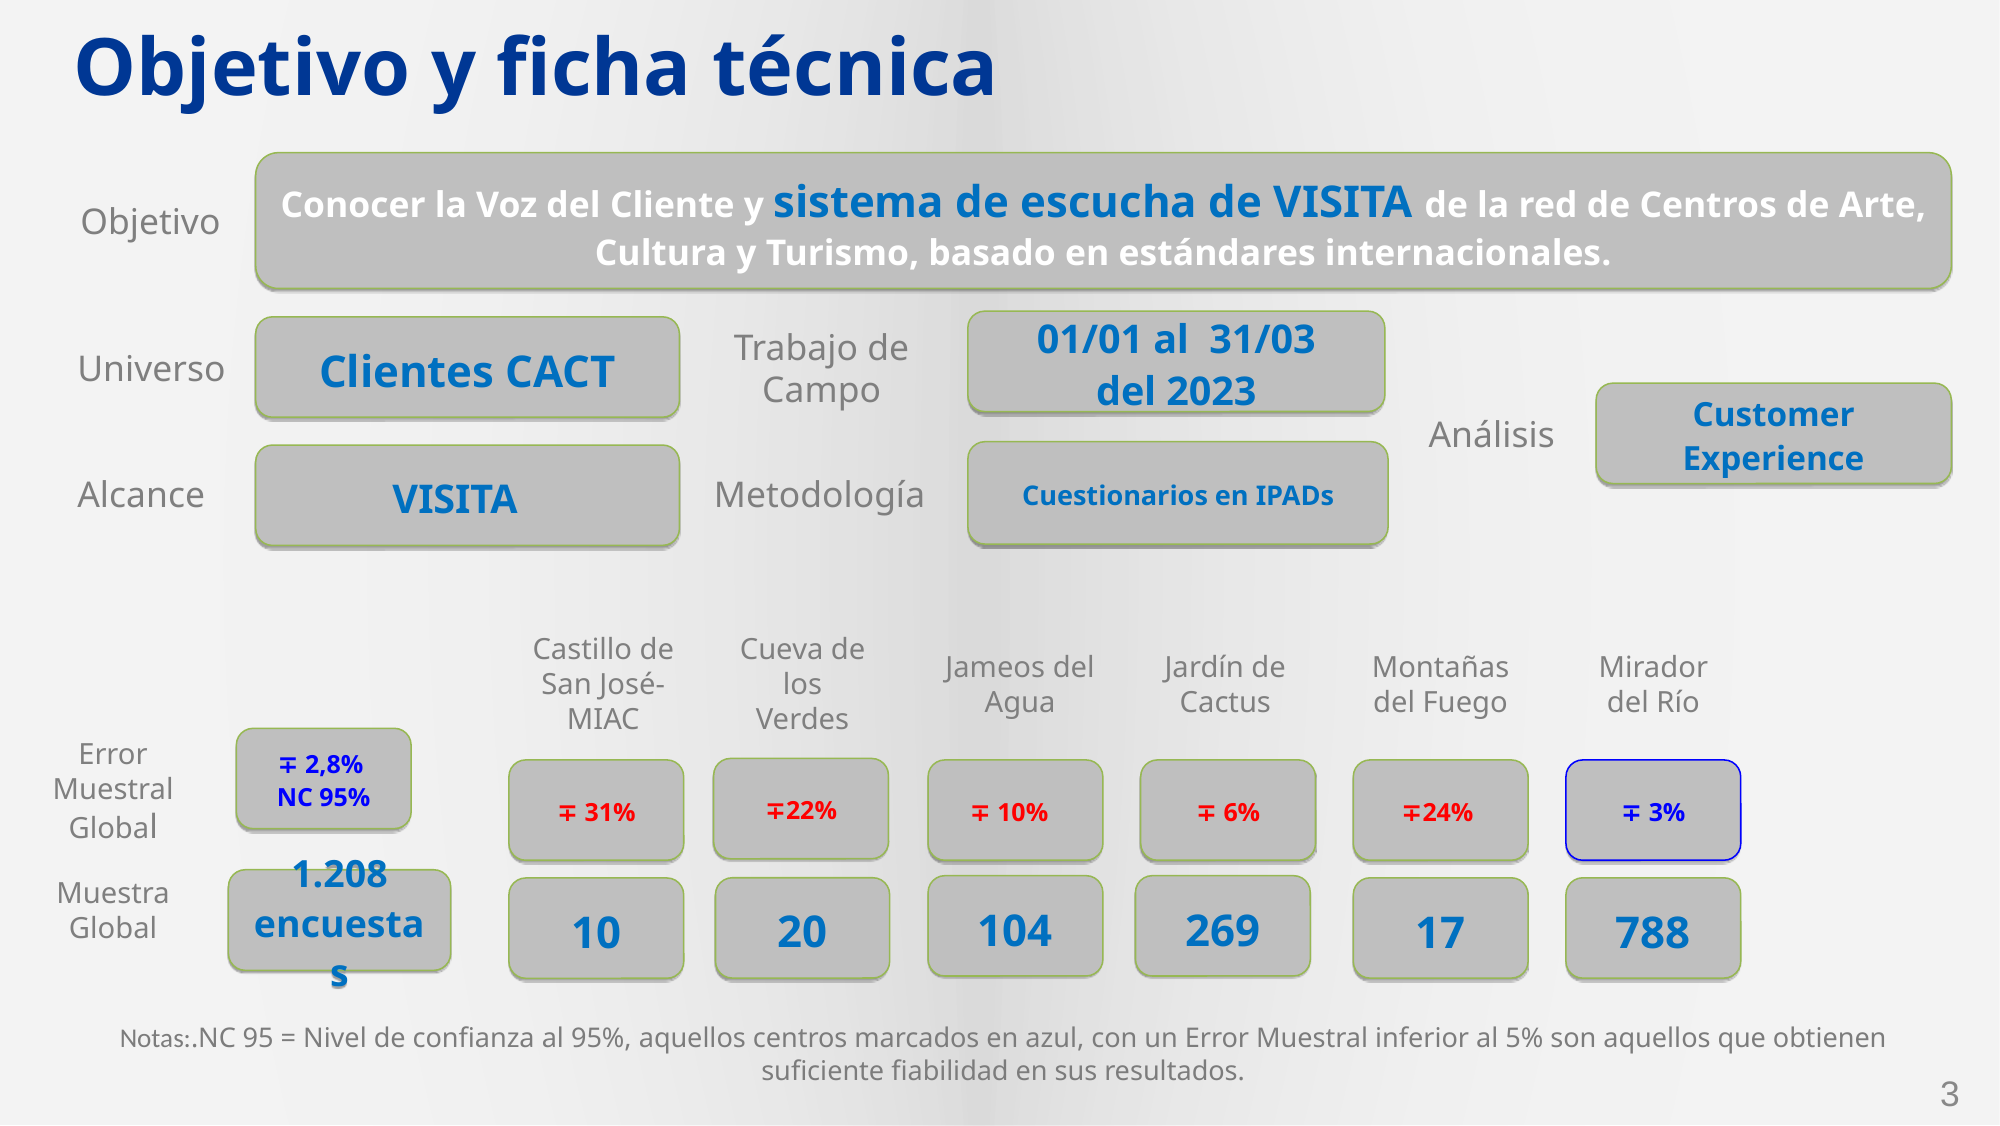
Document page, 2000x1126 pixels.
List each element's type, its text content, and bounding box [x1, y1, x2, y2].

text_box 269 [1135, 875, 1311, 977]
text_box Jardín de Cactus [1116, 629, 1334, 736]
text_box ∓24% [1353, 759, 1529, 861]
text_box Análisis [1387, 402, 1596, 464]
text_box Clientes CACT [255, 316, 679, 418]
text_box Castillo de San José-MIAC [491, 629, 715, 736]
text_box 10 [508, 877, 684, 979]
text_box Objetivo [46, 190, 255, 251]
text_box ∓ 2,8% NC 95% [236, 728, 412, 829]
text_box Montañas del Fuego [1353, 630, 1529, 736]
text_box ∓ 3% [1565, 759, 1741, 861]
text_box Jameos del Agua [913, 629, 1116, 736]
text_box 1.208 encuestas [228, 869, 451, 971]
text_box 104 [928, 875, 1103, 977]
slide_number 3 [1609, 1062, 1960, 1122]
text_box Mirador del Río [1565, 630, 1741, 736]
title Objetivo y ficha técnica [55, 2, 1934, 126]
text_box Trabajo de Campo [679, 315, 964, 419]
text_box ∓ 6% [1140, 759, 1316, 861]
text_box ∓22% [713, 758, 889, 859]
text_box Muestra Global [0, 865, 229, 954]
text_box ∓ 10% [928, 759, 1103, 861]
text_box Error Muestral Global [0, 725, 227, 855]
text_box Customer Experience [1596, 383, 1952, 484]
text_box VISITA [255, 445, 680, 546]
text_box 788 [1565, 877, 1741, 979]
text_box 17 [1353, 877, 1529, 979]
text_box ∓ 31% [508, 759, 684, 861]
text_box Universo [47, 336, 255, 398]
text_box Cueva de los Verdes [715, 629, 890, 736]
text_box Alcance [36, 462, 255, 524]
text_box Notas:.NC 95 = Nivel de confianza al 95%, aquellos centros marcados en azul, con un Error Muestral inferior al 5% son aquellos que obtienen suficiente fiabilidad en sus resultados. [54, 1011, 1952, 1126]
text_box 20 [715, 877, 890, 979]
text_box Cuestionarios en IPADs [967, 441, 1389, 545]
text_box Conocer la Voz del Cliente y sistema de escucha de VISITA de la red de Centros de Arte, Cultura y Turismo, basado en estándares internacionales. [255, 152, 1952, 289]
text_box Metodología [682, 462, 967, 524]
text_box 01/01 al 31/03 del 2023 [967, 311, 1385, 412]
